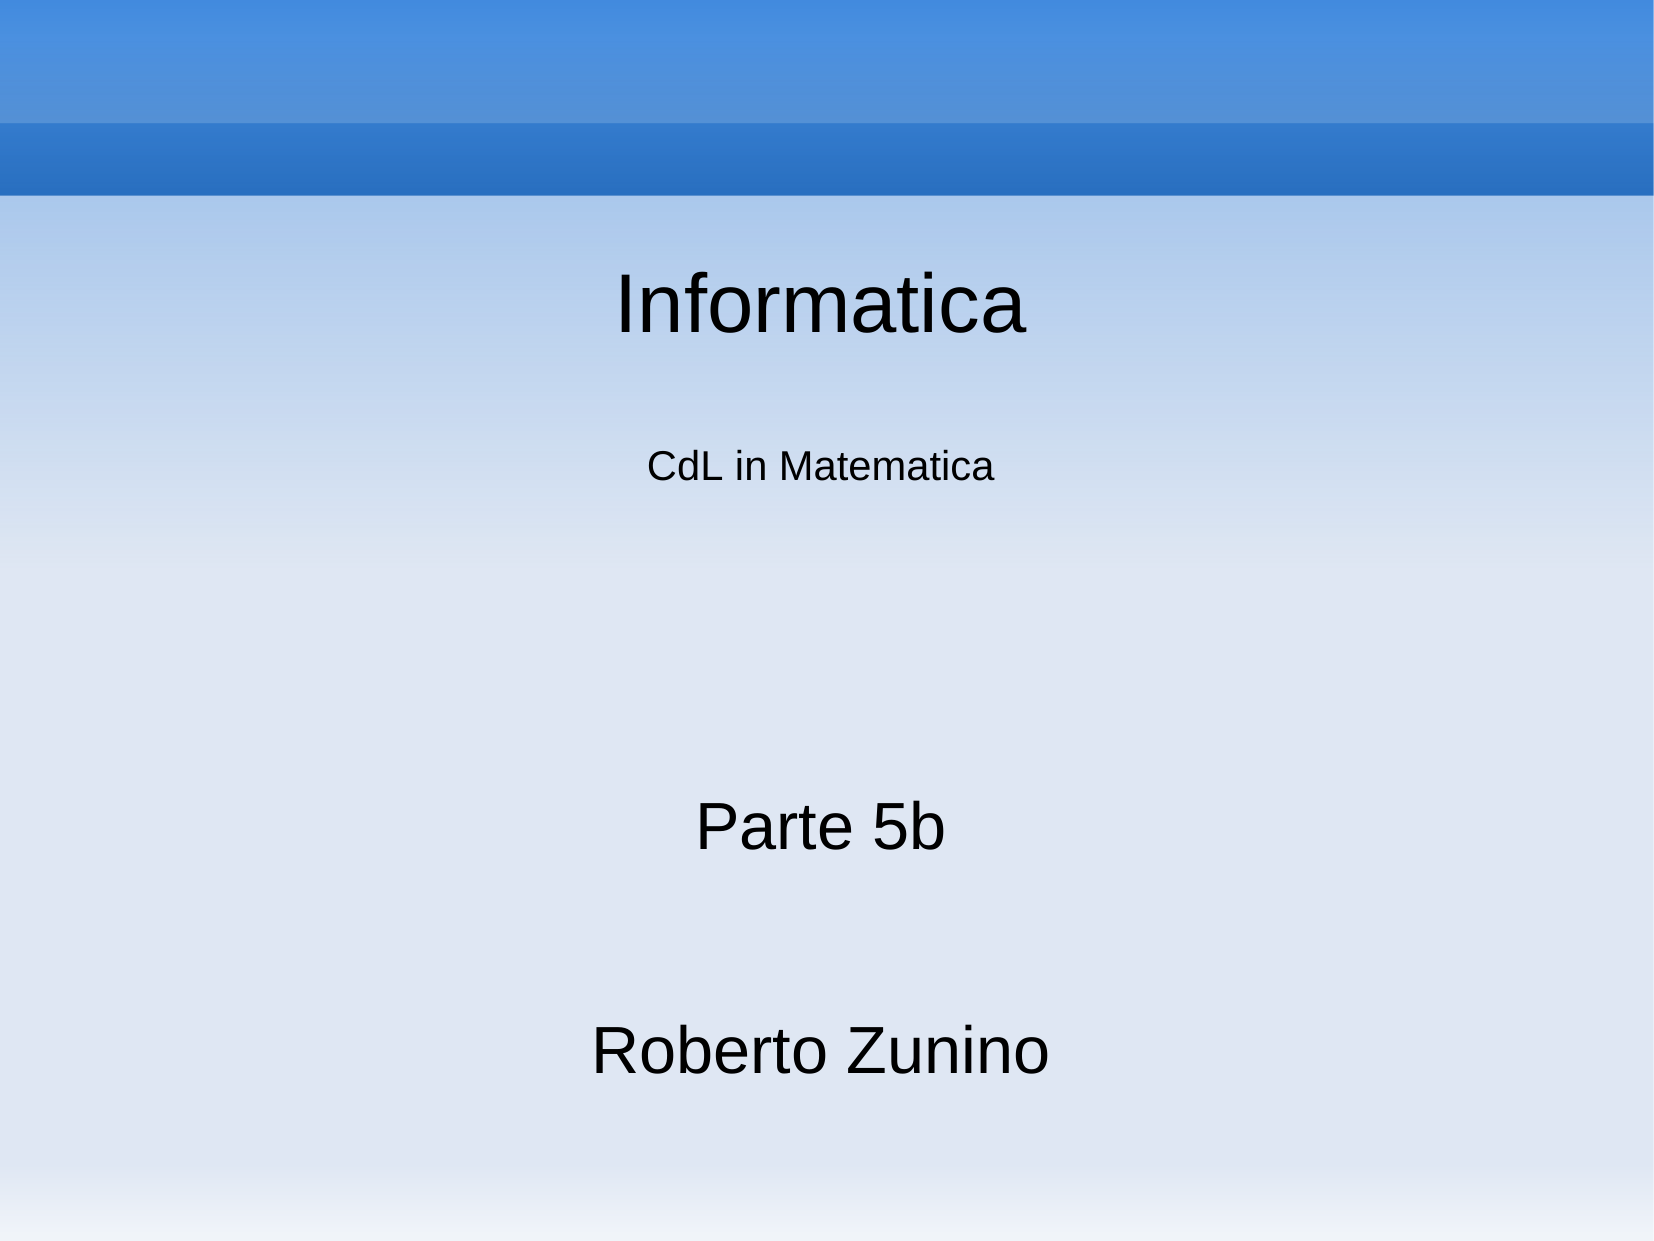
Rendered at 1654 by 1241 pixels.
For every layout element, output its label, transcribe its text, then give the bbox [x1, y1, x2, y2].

picture [0, 0, 1654, 1241]
subtitle Informatica CdL in Matematica Parte 5b Roberto Zunino [76, 118, 1565, 1227]
